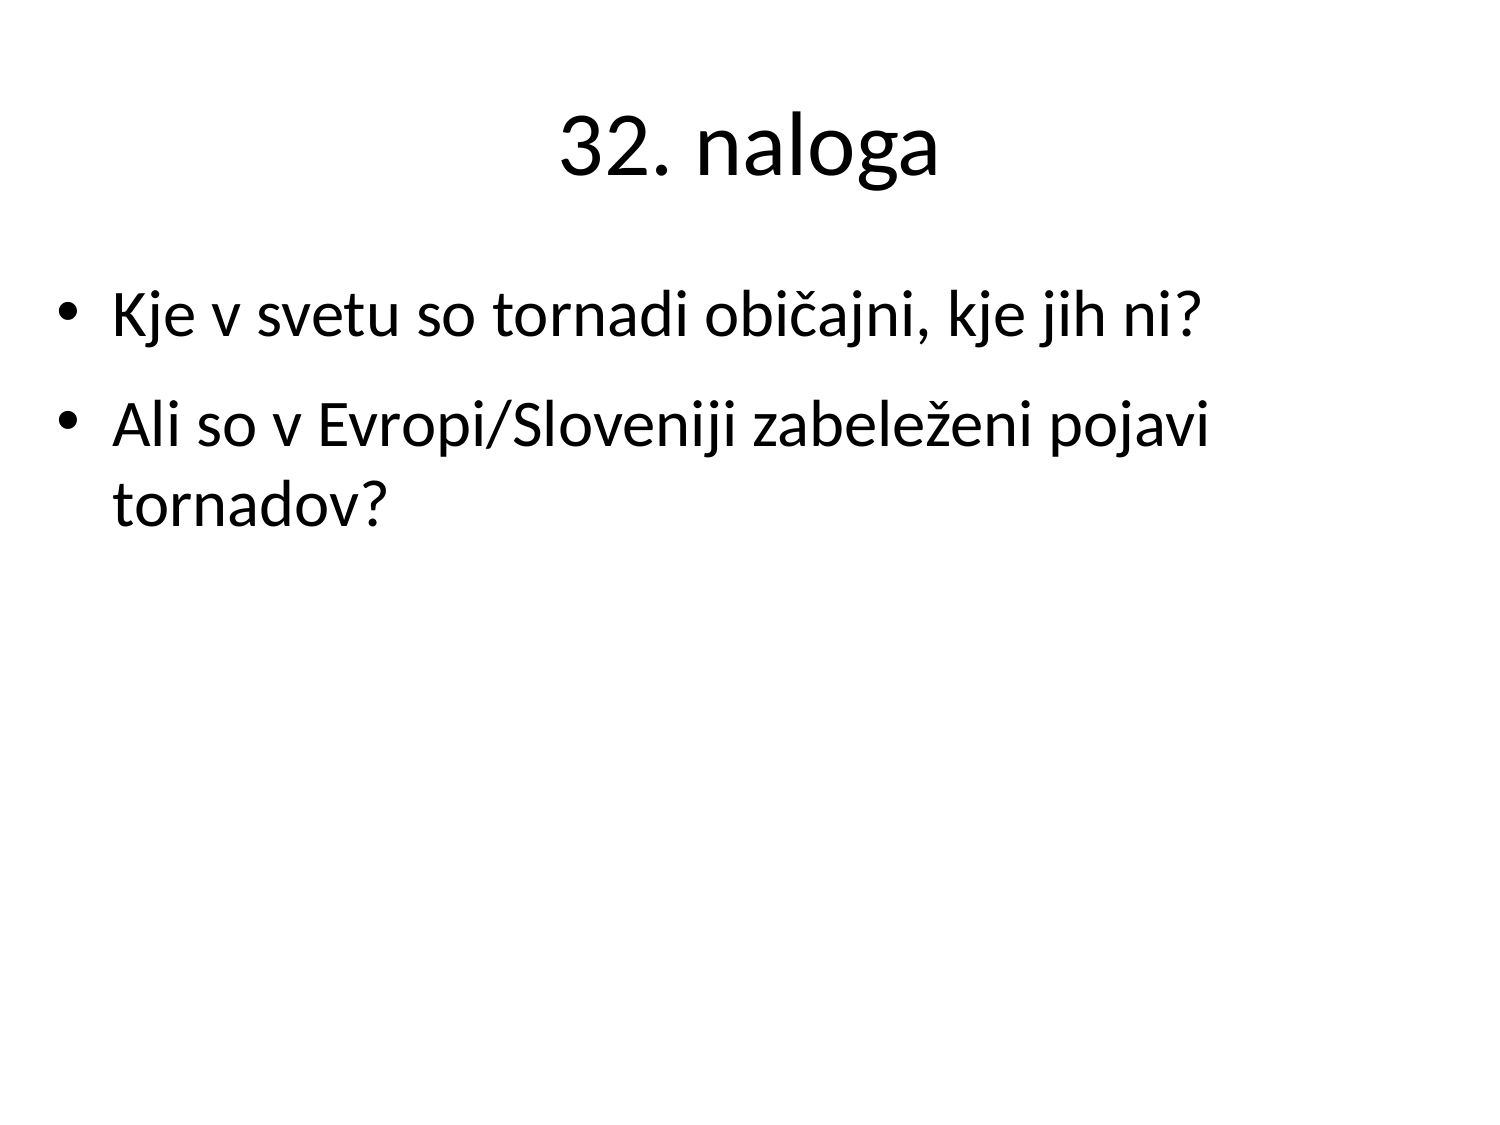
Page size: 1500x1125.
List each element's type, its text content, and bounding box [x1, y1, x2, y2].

title 32. naloga [75, 45, 1425, 233]
list Kje v svetu so tornadi običajni, kje jih ni? Ali so v Evropi/Sloveniji zabeleženi pojavi tornadov? [41, 262, 1471, 1005]
